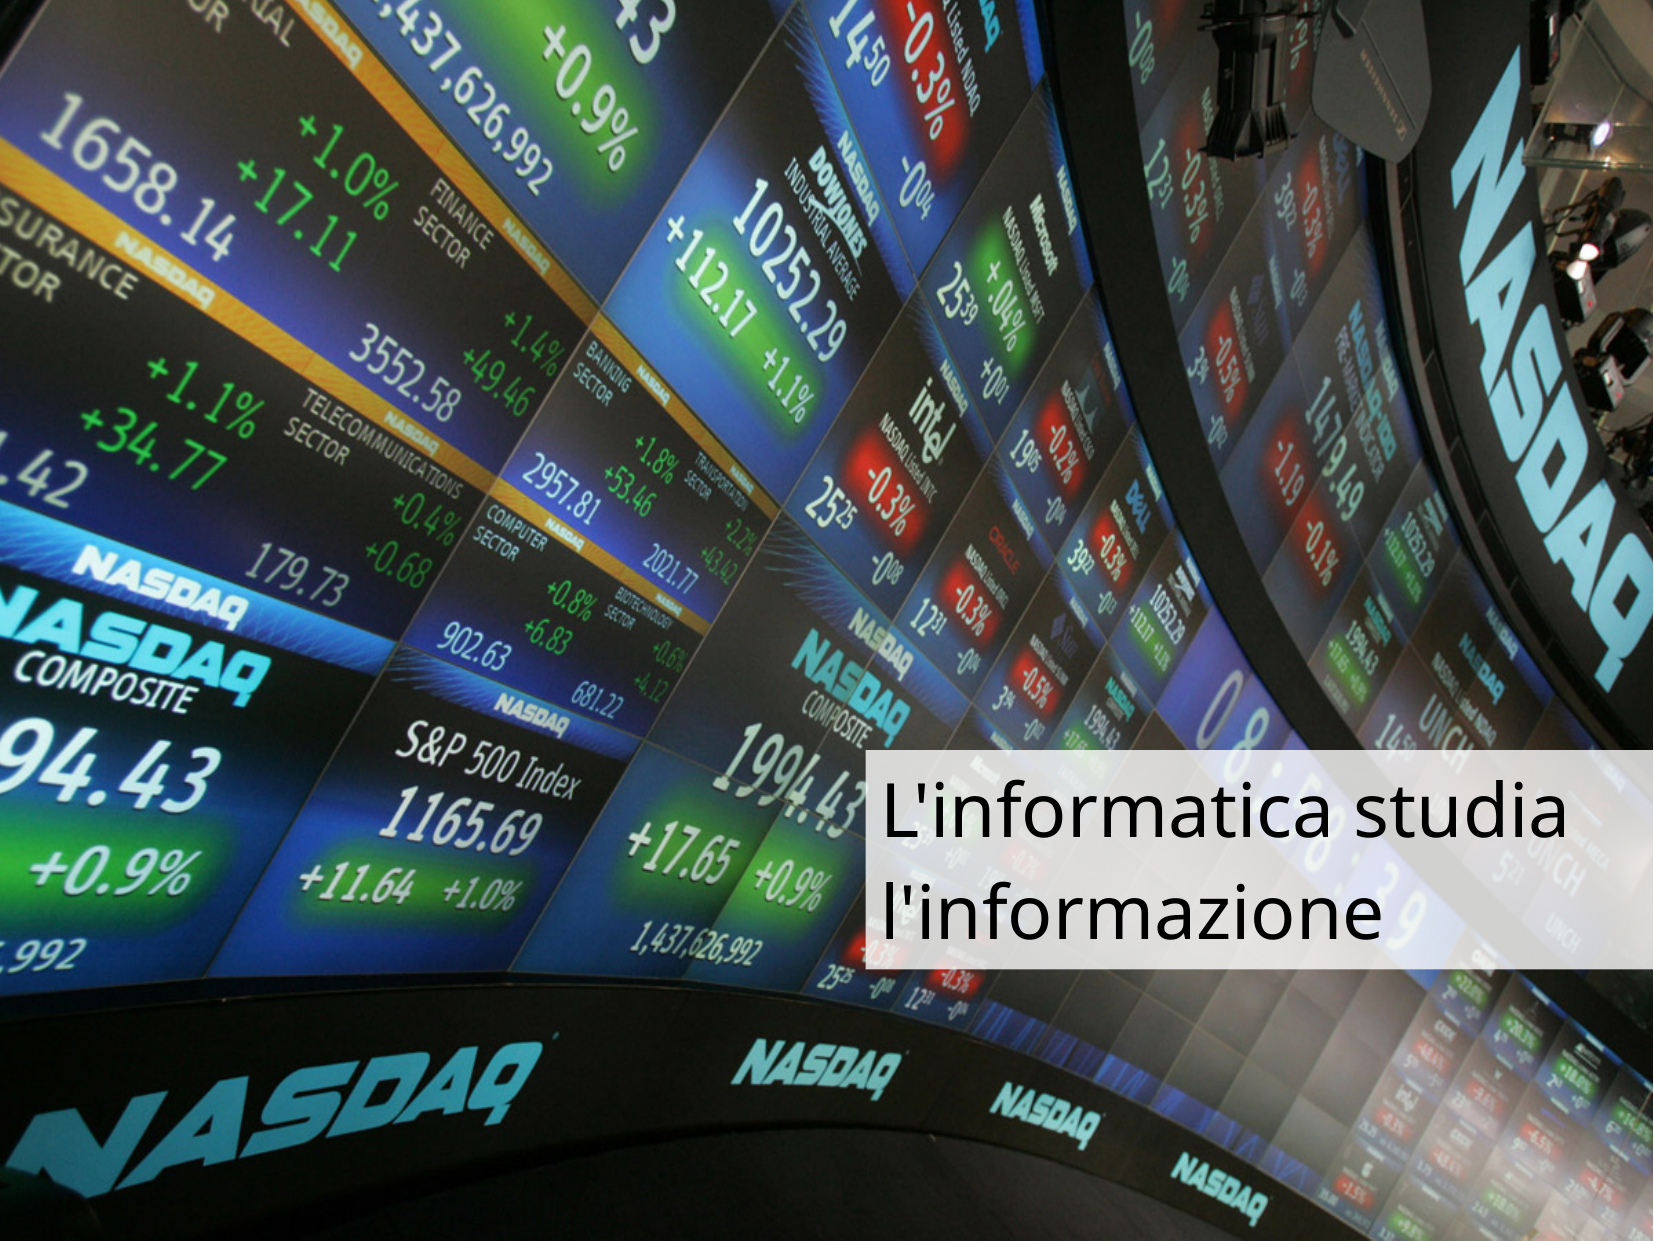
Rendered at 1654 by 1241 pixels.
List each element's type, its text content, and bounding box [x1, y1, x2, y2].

text_box L'informatica studia l'informazione [865, 749, 1653, 755]
picture [0, 0, 1653, 1241]
